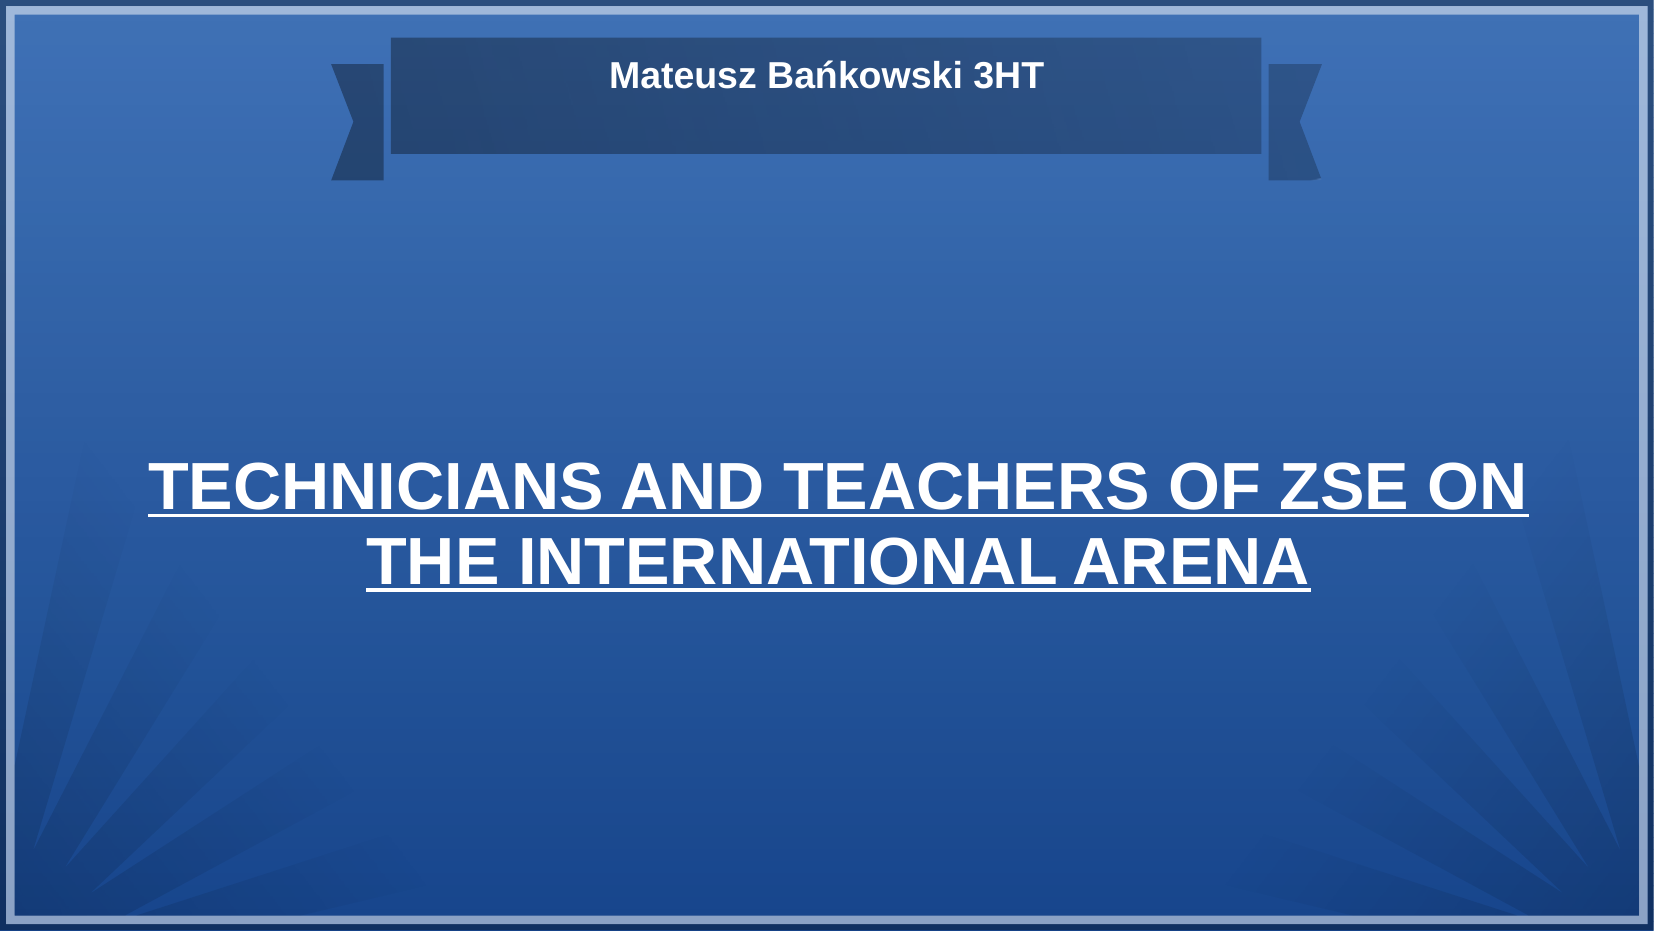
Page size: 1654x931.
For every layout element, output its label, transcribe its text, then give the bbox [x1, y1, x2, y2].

subtitle TECHNICIANS AND TEACHERS OF ZSE ON THE INTERNATIONAL ARENA [94, 212, 1583, 836]
text_box Mateusz Bańkowski 3HT [413, 47, 1241, 105]
